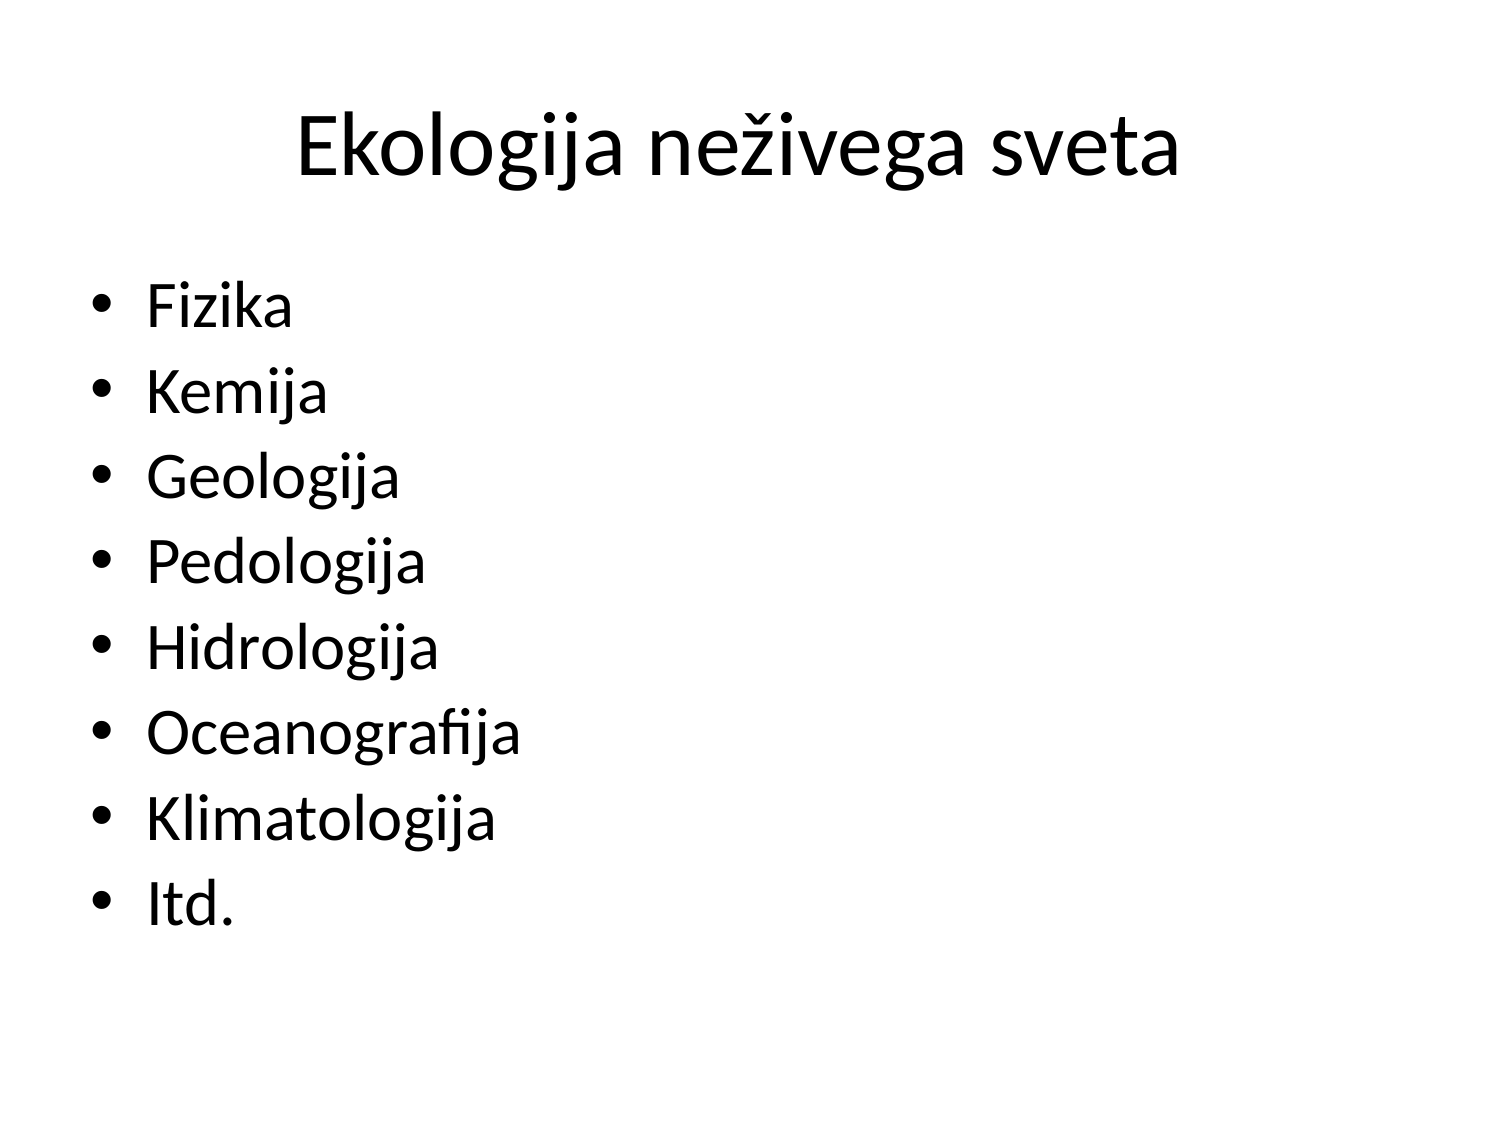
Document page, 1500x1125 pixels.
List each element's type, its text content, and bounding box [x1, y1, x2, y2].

title Ekologija neživega sveta [75, 45, 1425, 233]
list Fizika Kemija Geologija Pedologija Hidrologija Oceanografija Klimatologija Itd. [75, 262, 1425, 1005]
